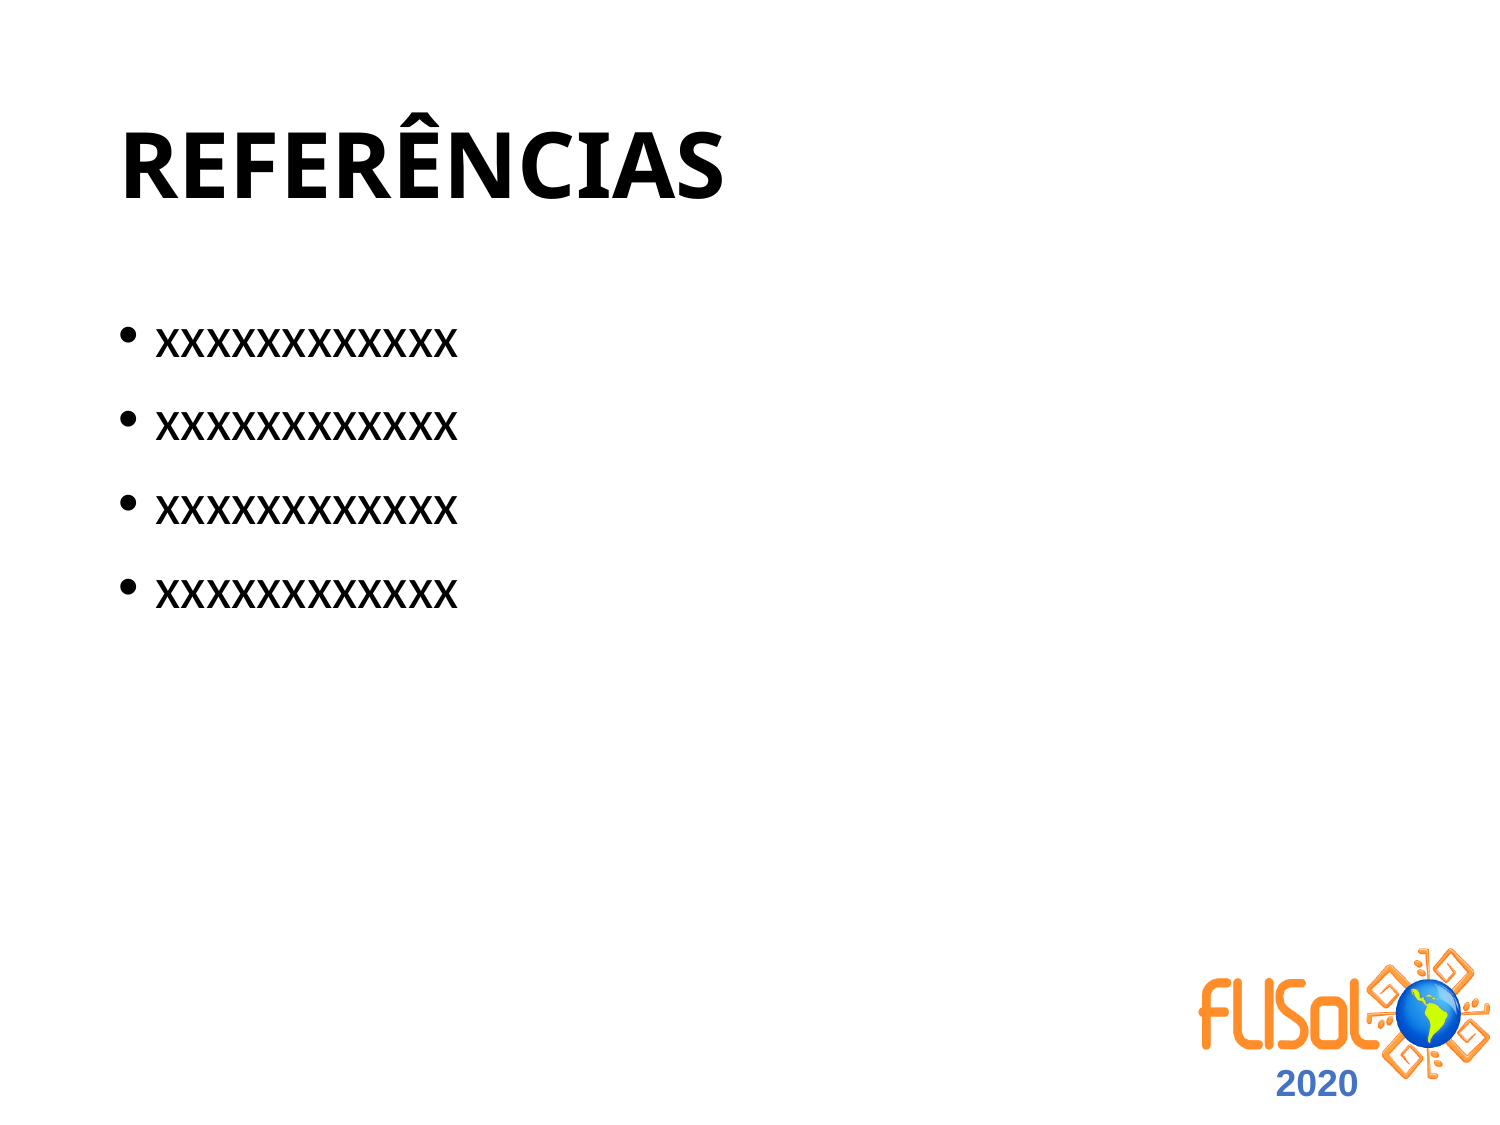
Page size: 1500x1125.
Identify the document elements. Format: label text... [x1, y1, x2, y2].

title REFERÊNCIAS [103, 59, 1397, 278]
list xxxxxxxxxxxx xxxxxxxxxxxx xxxxxxxxxxxx xxxxxxxxxxxx [103, 299, 1397, 1014]
